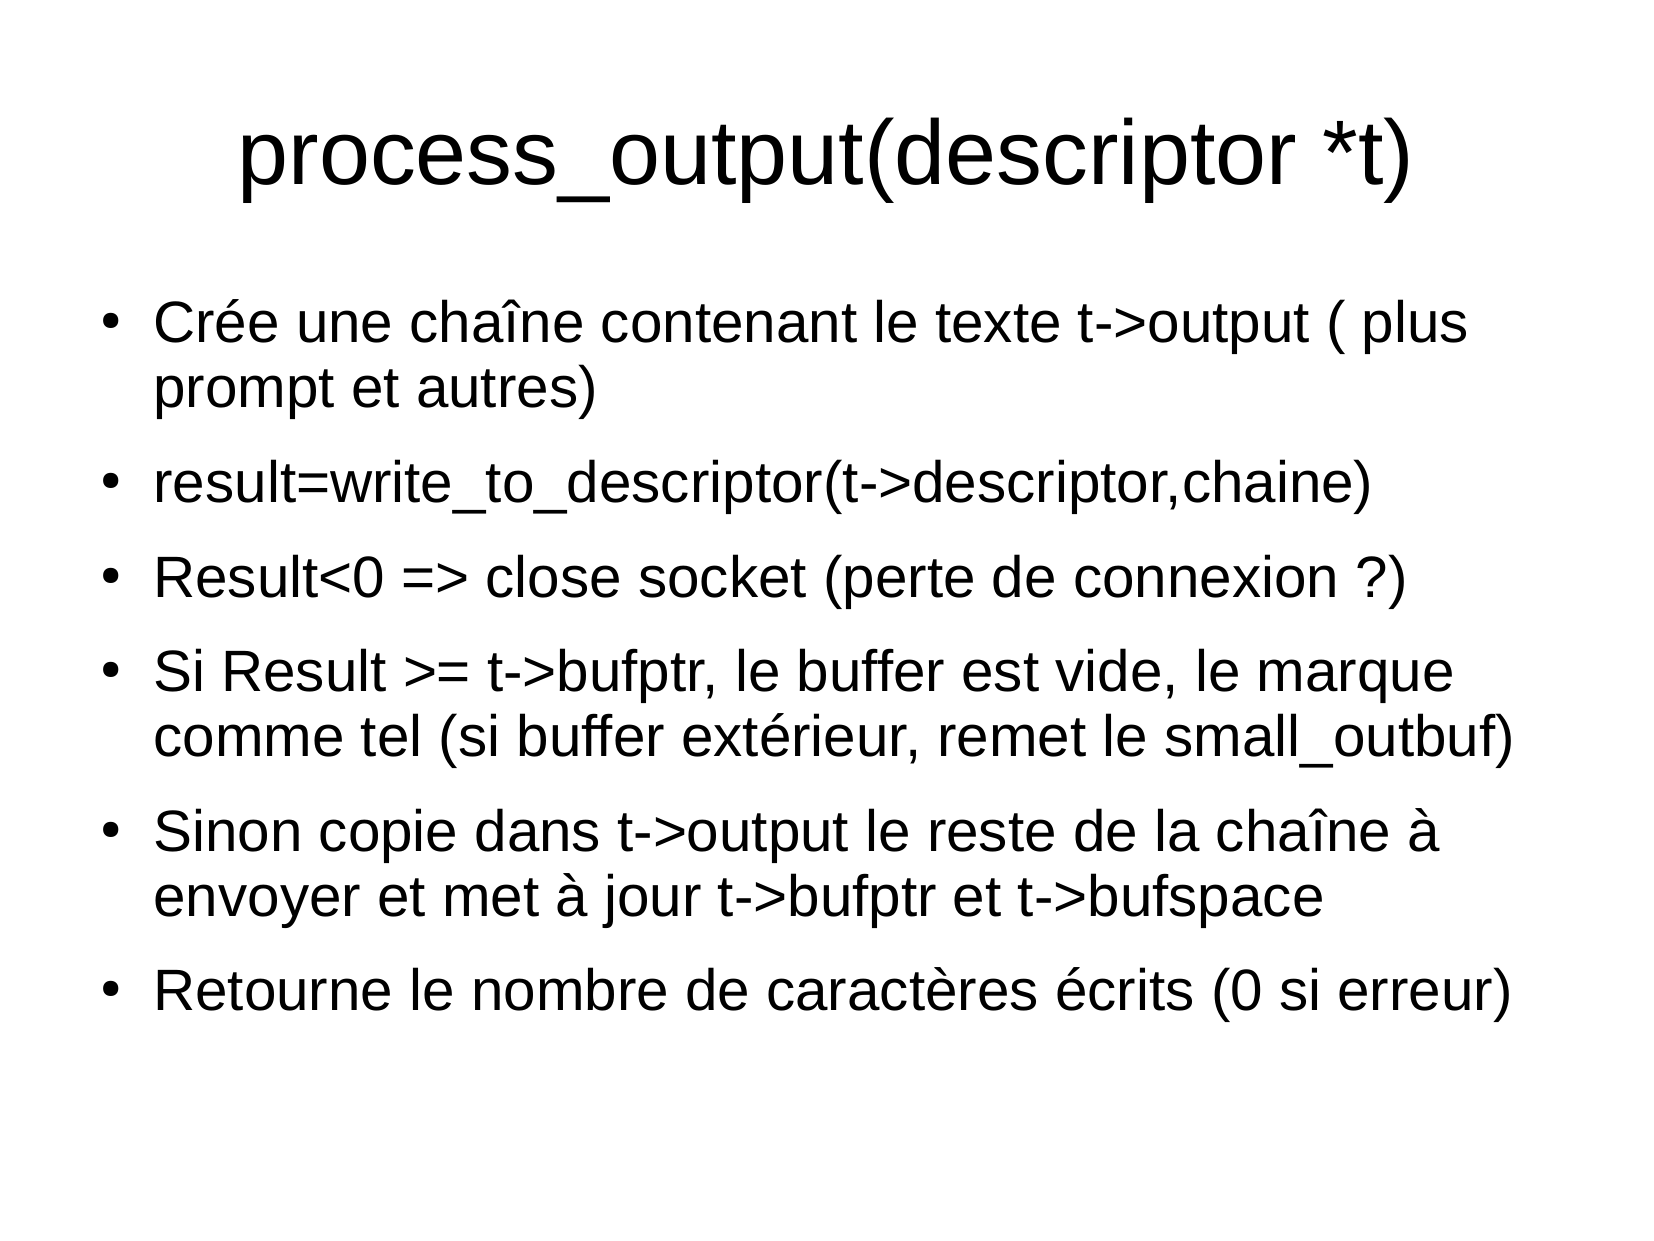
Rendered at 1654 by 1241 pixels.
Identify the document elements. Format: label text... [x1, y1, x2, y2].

list Crée une chaîne contenant le texte t->output ( plus prompt et autres) result=write_to_descriptor(t->descriptor,chaine) Result<0 => close socket (perte de connexion ?) Si Result >= t->bufptr, le buffer est vide, le marque comme tel (si buffer extérieur, remet le small_outbuf) Sinon copie dans t->output le reste de la chaîne à envoyer et met à jour t->bufptr et t->bufspace Retourne le nombre de caractères écrits (0 si erreur) [82, 290, 1571, 1094]
title process_output(descriptor *t) [82, 56, 1571, 250]
